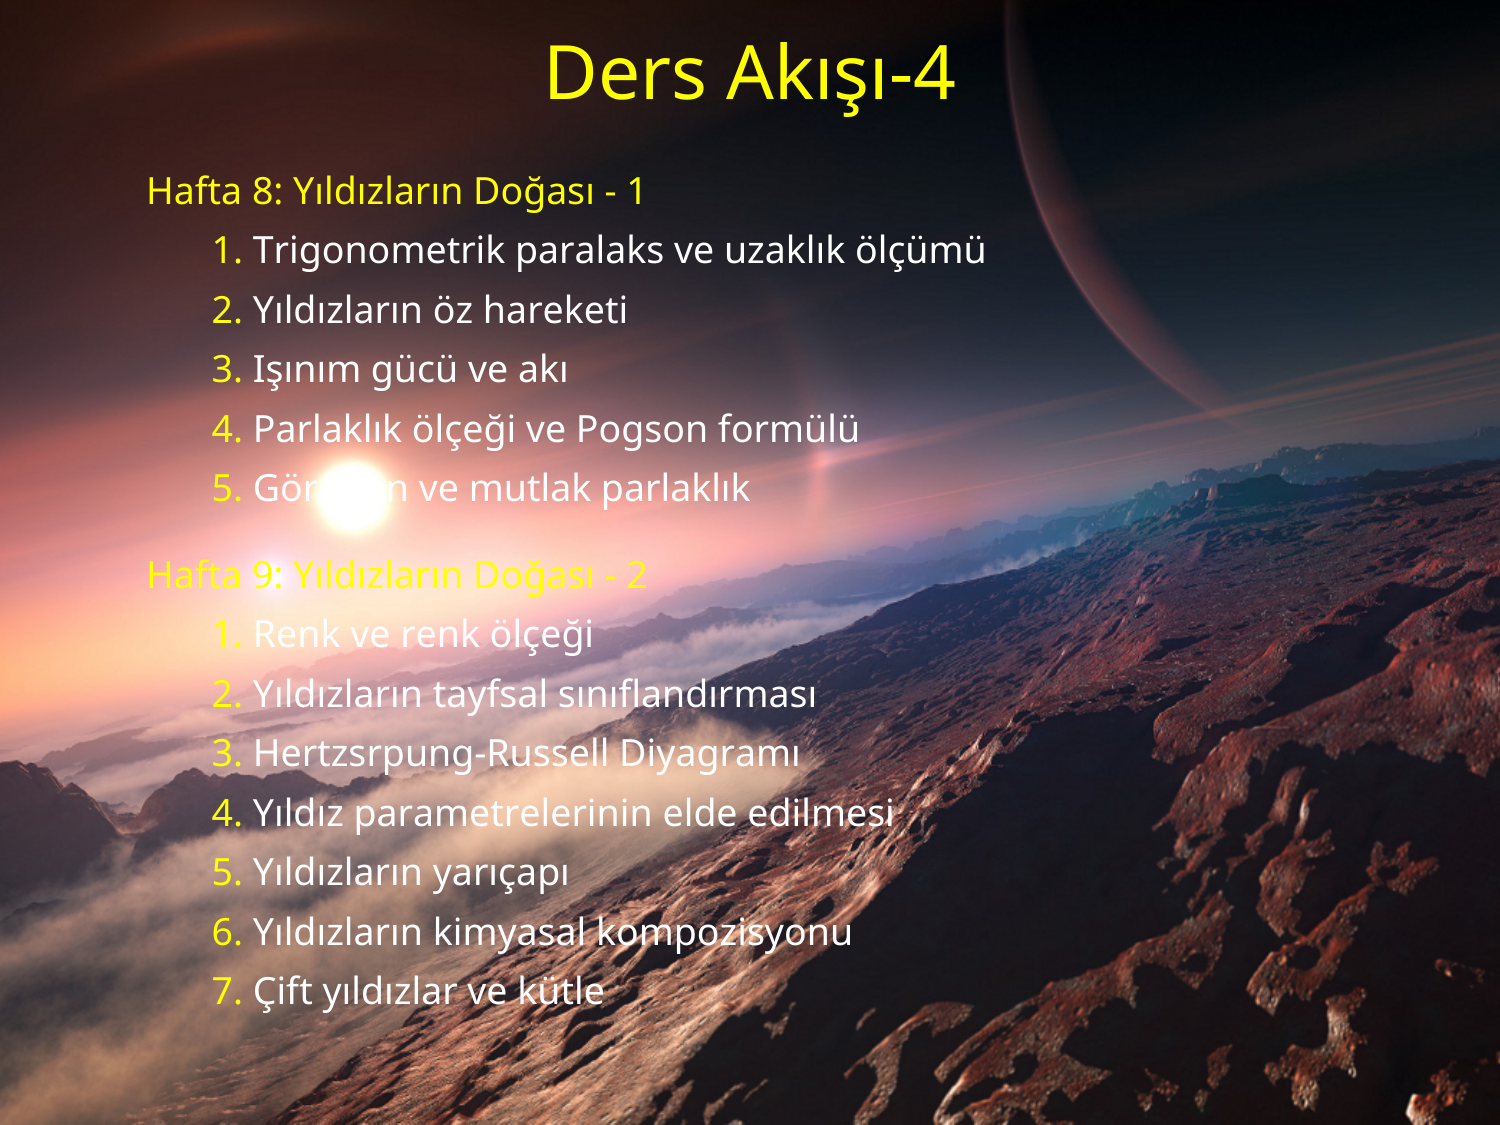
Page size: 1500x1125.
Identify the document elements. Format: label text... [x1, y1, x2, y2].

picture [0, 0, 1500, 1125]
title Ders Akışı-4 [75, 3, 1426, 136]
list Hafta 8: Yıldızların Doğası - 1 1. Trigonometrik paralaks ve uzaklık ölçümü 2. Yıldızların öz hareketi 3. Işınım gücü ve akı 4. Parlaklık ölçeği ve Pogson formülü 5. Görünen ve mutlak parlaklık [75, 168, 1426, 531]
list Hafta 9: Yıldızların Doğası - 2 1. Renk ve renk ölçeği 2. Yıldızların tayfsal sınıflandırması 3. Hertzsrpung-Russell Diyagramı 4. Yıldız parametrelerinin elde edilmesi 5. Yıldızların yarıçapı 6. Yıldızların kimyasal kompozisyonu 7. Çift yıldızlar ve kütle [75, 551, 1426, 1026]
